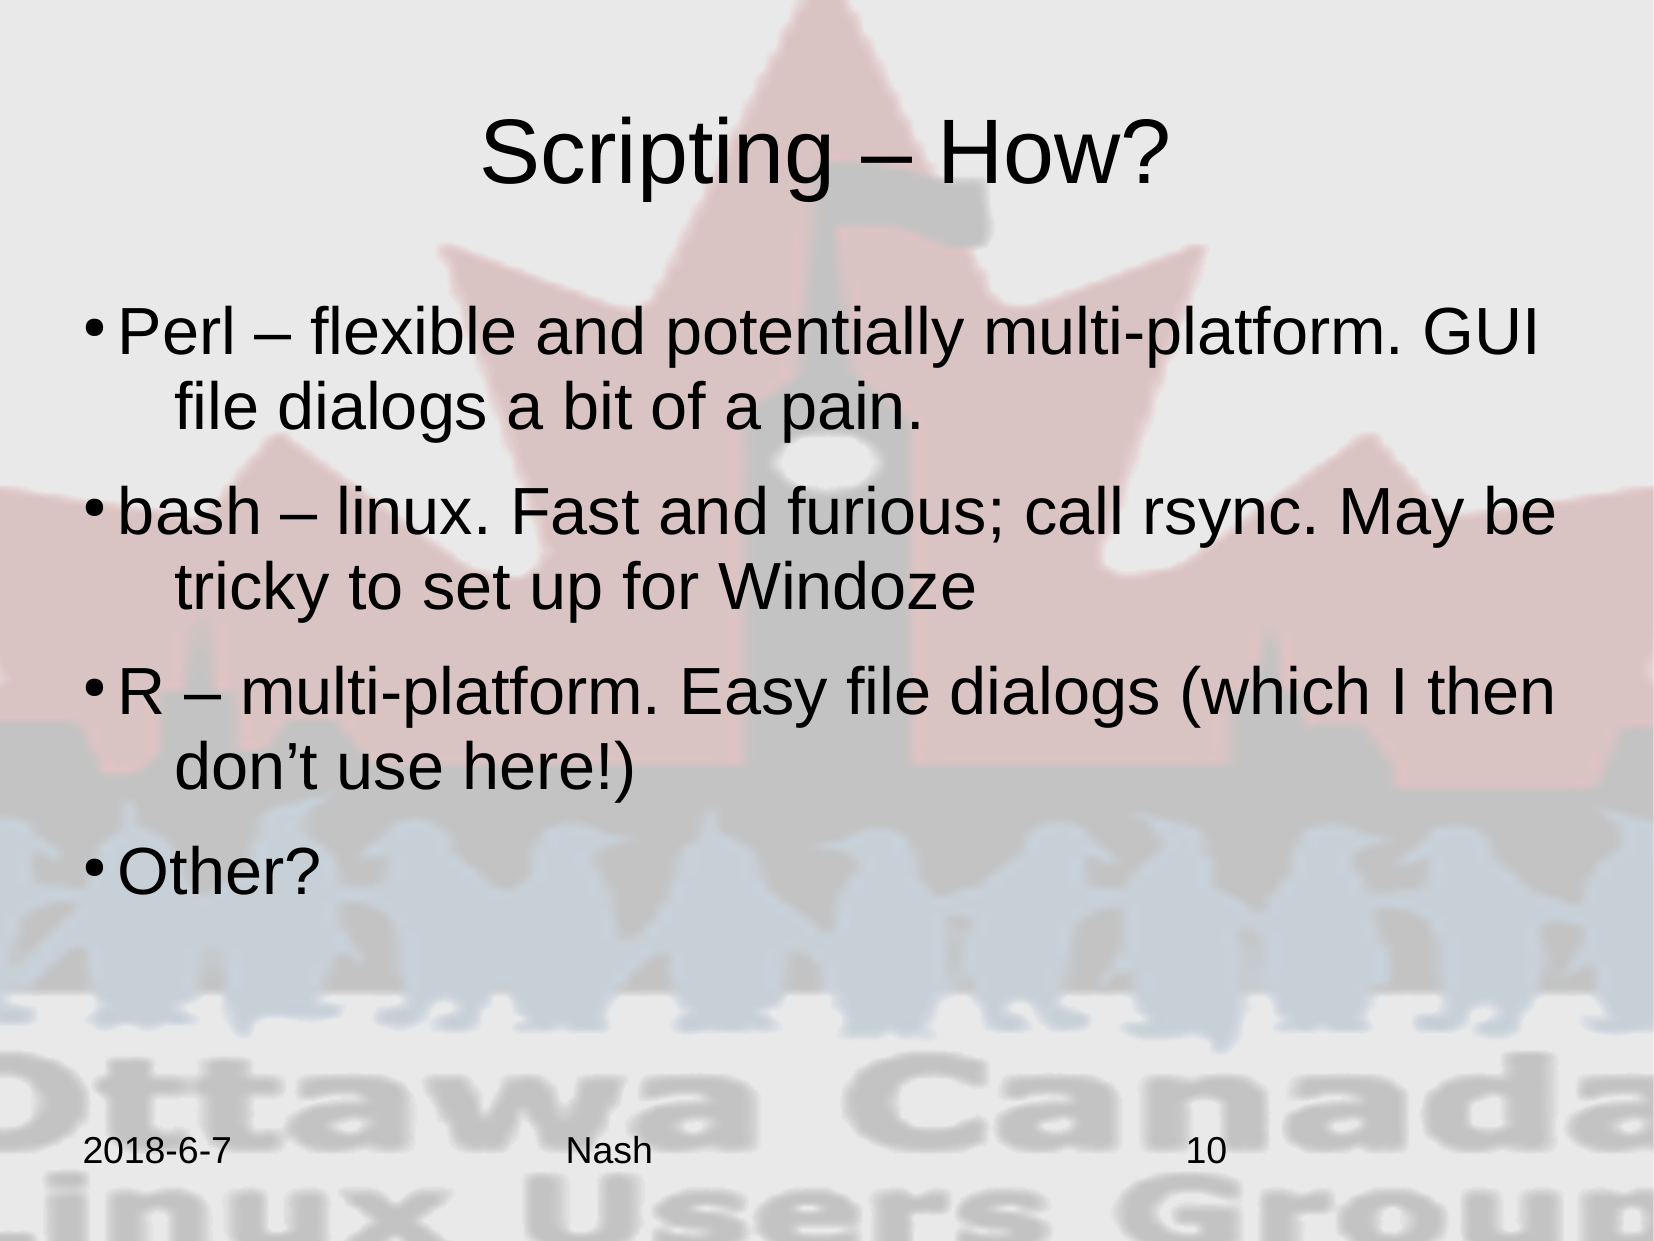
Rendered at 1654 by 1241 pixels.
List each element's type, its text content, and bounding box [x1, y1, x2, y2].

picture [0, 0, 1654, 1241]
title Scripting – How? [82, 49, 1570, 256]
list Perl – flexible and potentially multi-platform. GUI file dialogs a bit of a pain. bash – linux. Fast and furious; call rsync. May be tricky to set up for Windoze R – multi-platform. Easy file dialogs (which I then don’t use here!) Other? [82, 290, 1570, 1009]
